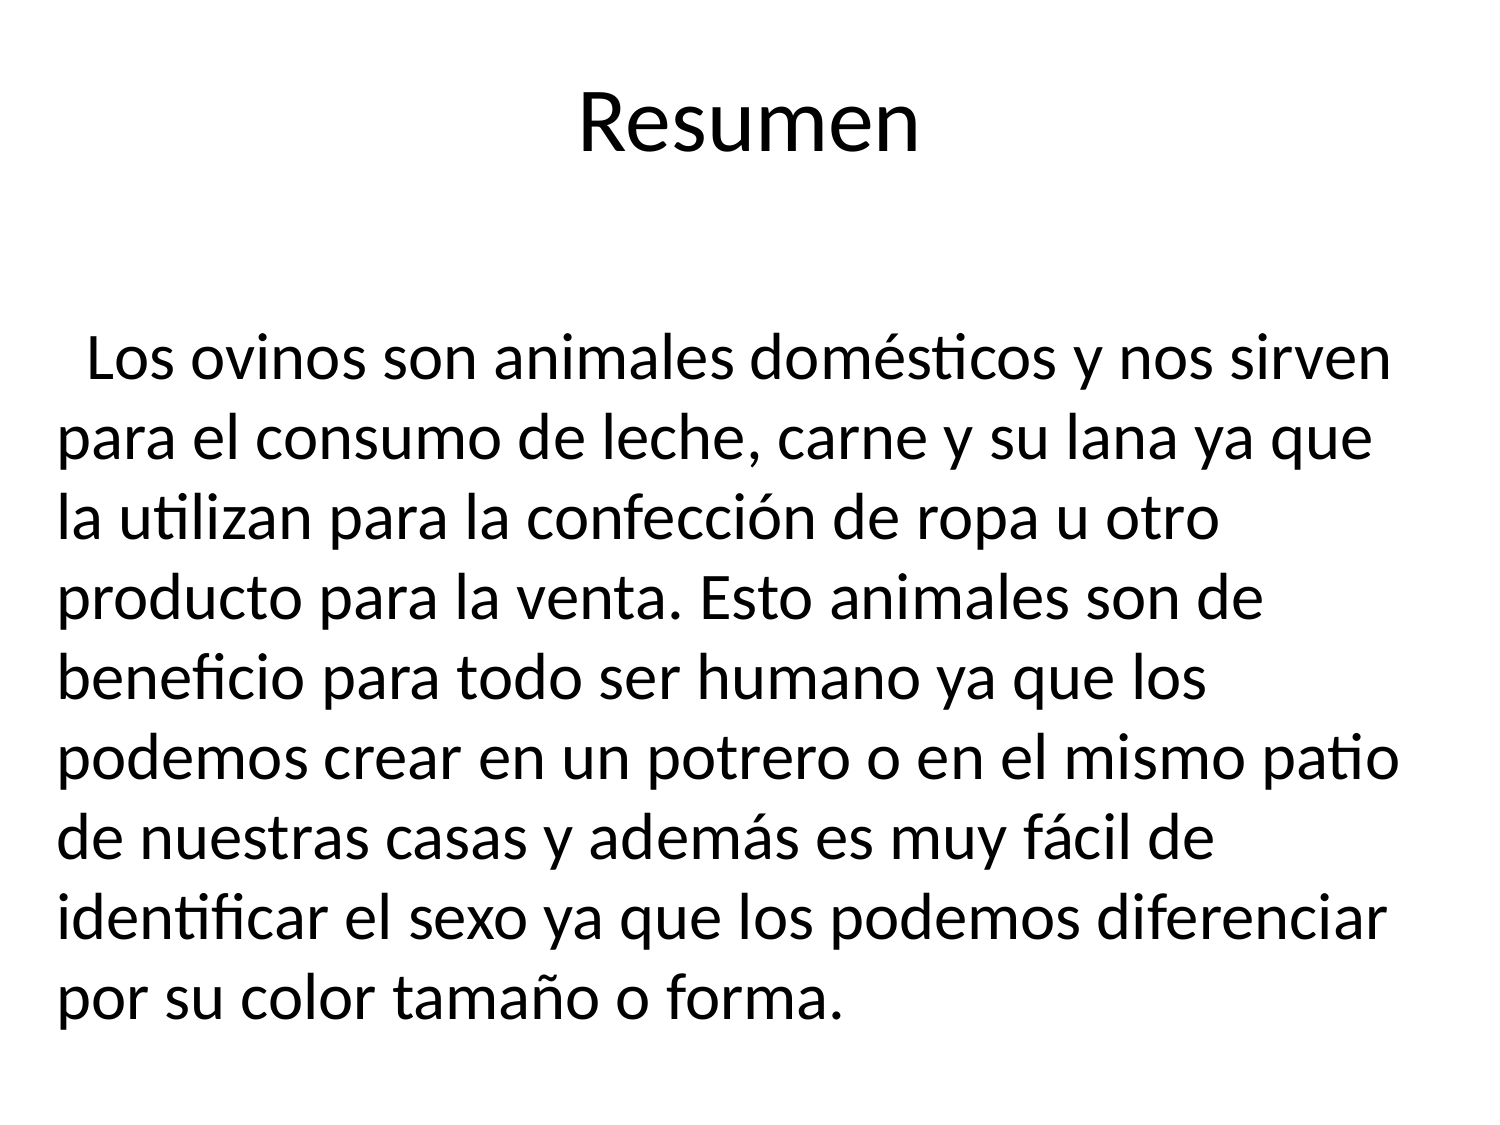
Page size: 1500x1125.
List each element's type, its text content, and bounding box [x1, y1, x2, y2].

list Los ovinos son animales domésticos y nos sirven para el consumo de leche, carne y su lana ya que la utilizan para la confección de ropa u otro producto para la venta. Esto animales son de beneficio para todo ser humano ya que los podemos crear en un potrero o en el mismo patio de nuestras casas y además es muy fácil de identificar el sexo ya que los podemos diferenciar por su color tamaño o forma. [41, 208, 1447, 1071]
title Resumen [75, 45, 1426, 185]
